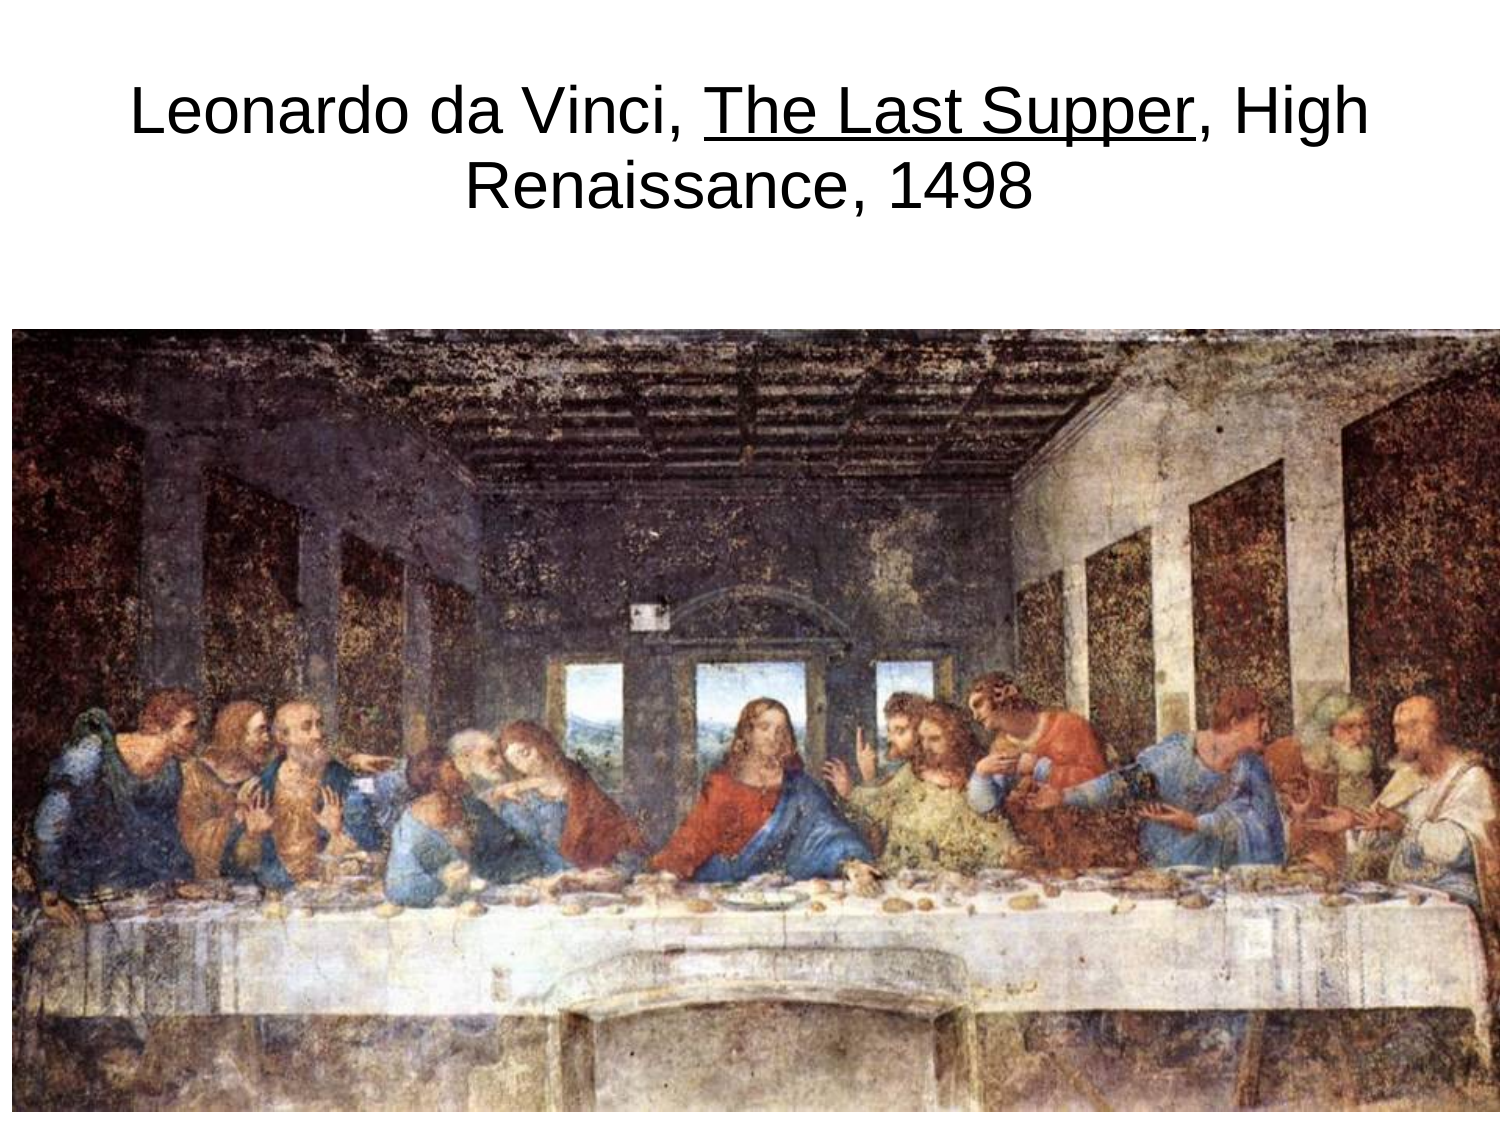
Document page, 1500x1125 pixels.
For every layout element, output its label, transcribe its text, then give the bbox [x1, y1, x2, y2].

picture [12, 329, 1500, 1112]
title Leonardo da Vinci, The Last Supper, High Renaissance, 1498 [0, 45, 1500, 251]
